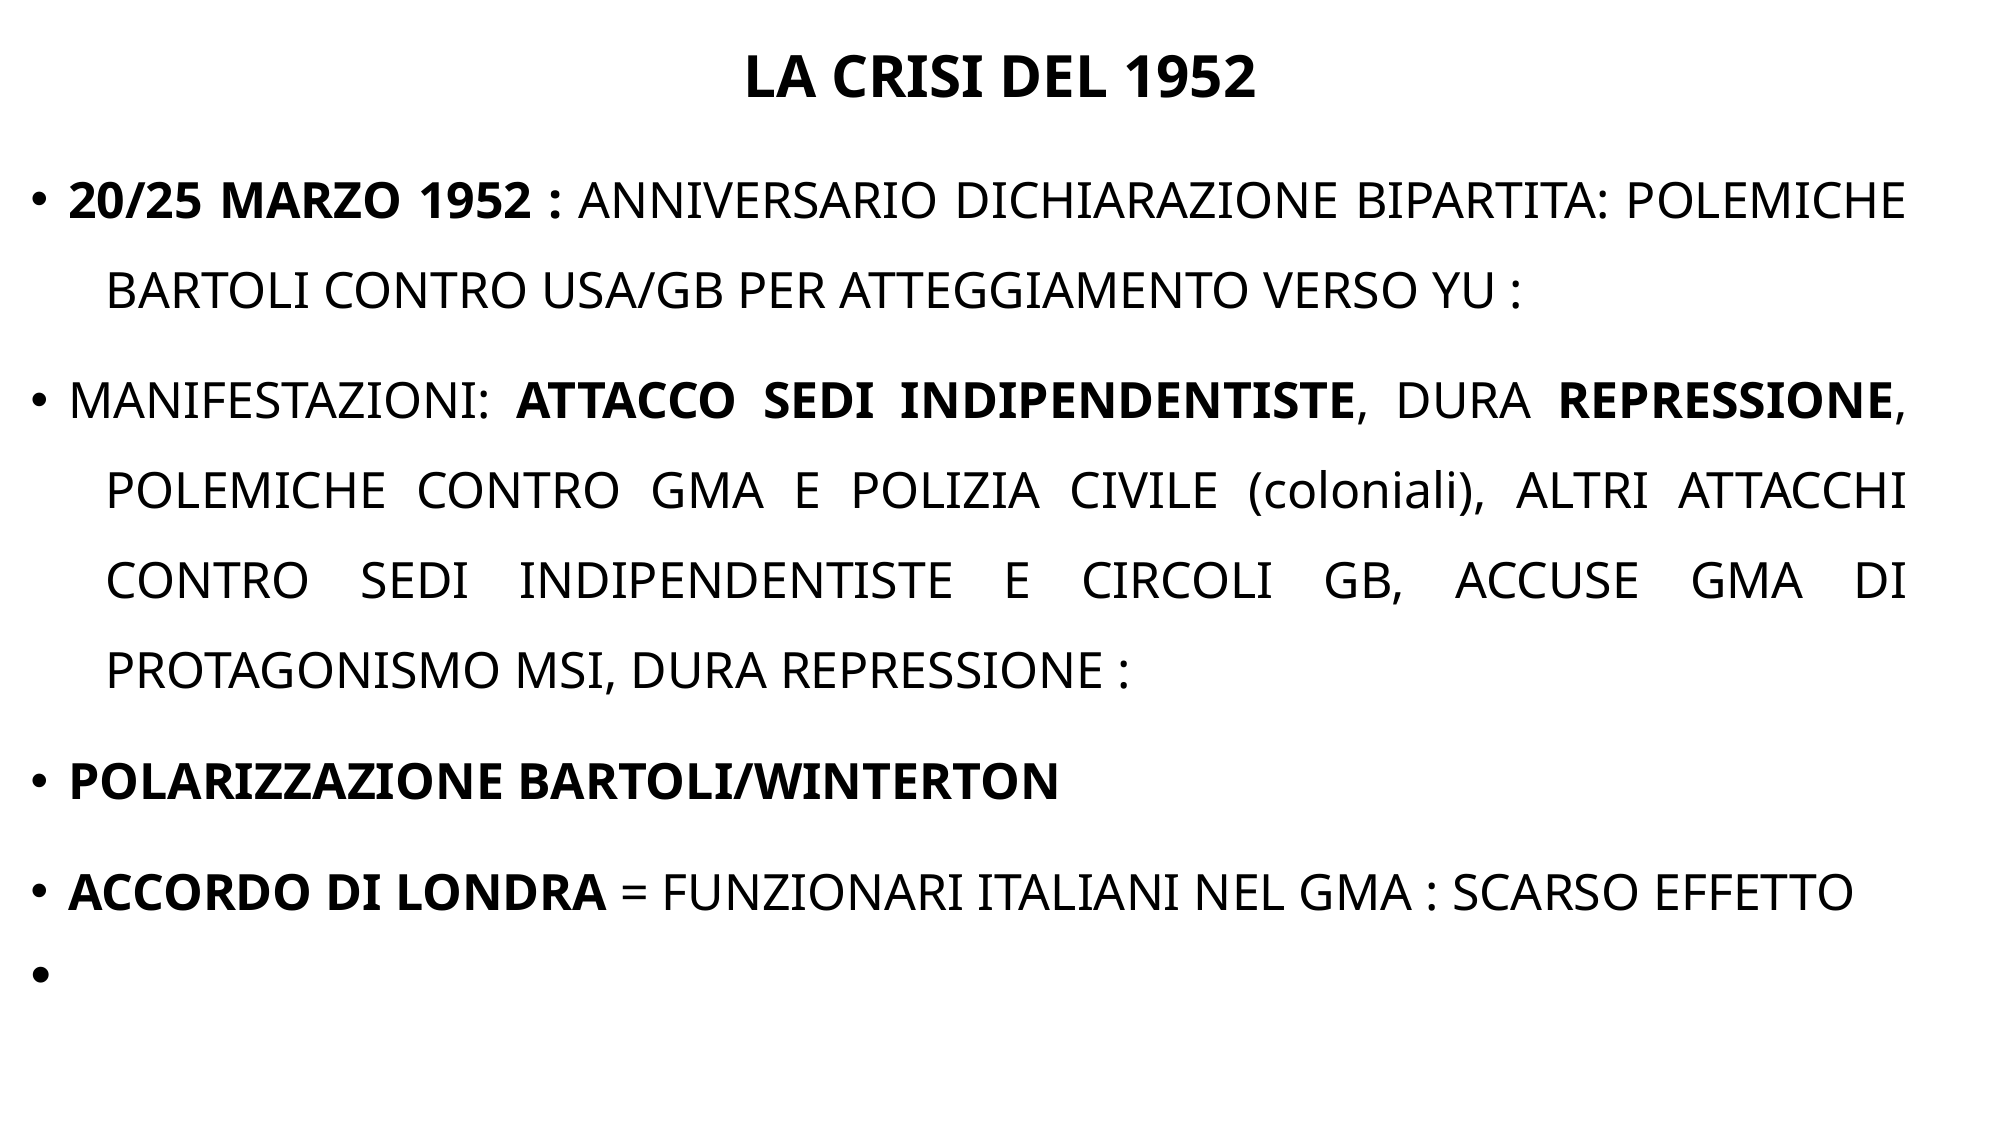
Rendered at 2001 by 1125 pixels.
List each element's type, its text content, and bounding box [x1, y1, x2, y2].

title LA CRISI DEL 1952 [137, 15, 1863, 130]
list 20/25 MARZO 1952 : ANNIVERSARIO DICHIARAZIONE BIPARTITA: POLEMICHE BARTOLI CONTRO USA/GB PER ATTEGGIAMENTO VERSO YU : MANIFESTAZIONI: ATTACCO SEDI INDIPENDENTISTE, DURA REPRESSIONE, POLEMICHE CONTRO GMA E POLIZIA CIVILE (coloniali), ALTRI ATTACCHI CONTRO SEDI INDIPENDENTISTE E CIRCOLI GB, ACCUSE GMA DI PROTAGONISMO MSI, DURA REPRESSIONE : POLARIZZAZIONE BARTOLI/WINTERTON ACCORDO DI LONDRA = FUNZIONARI ITALIANI NEL GMA : SCARSO EFFETTO [15, 130, 1923, 1055]
